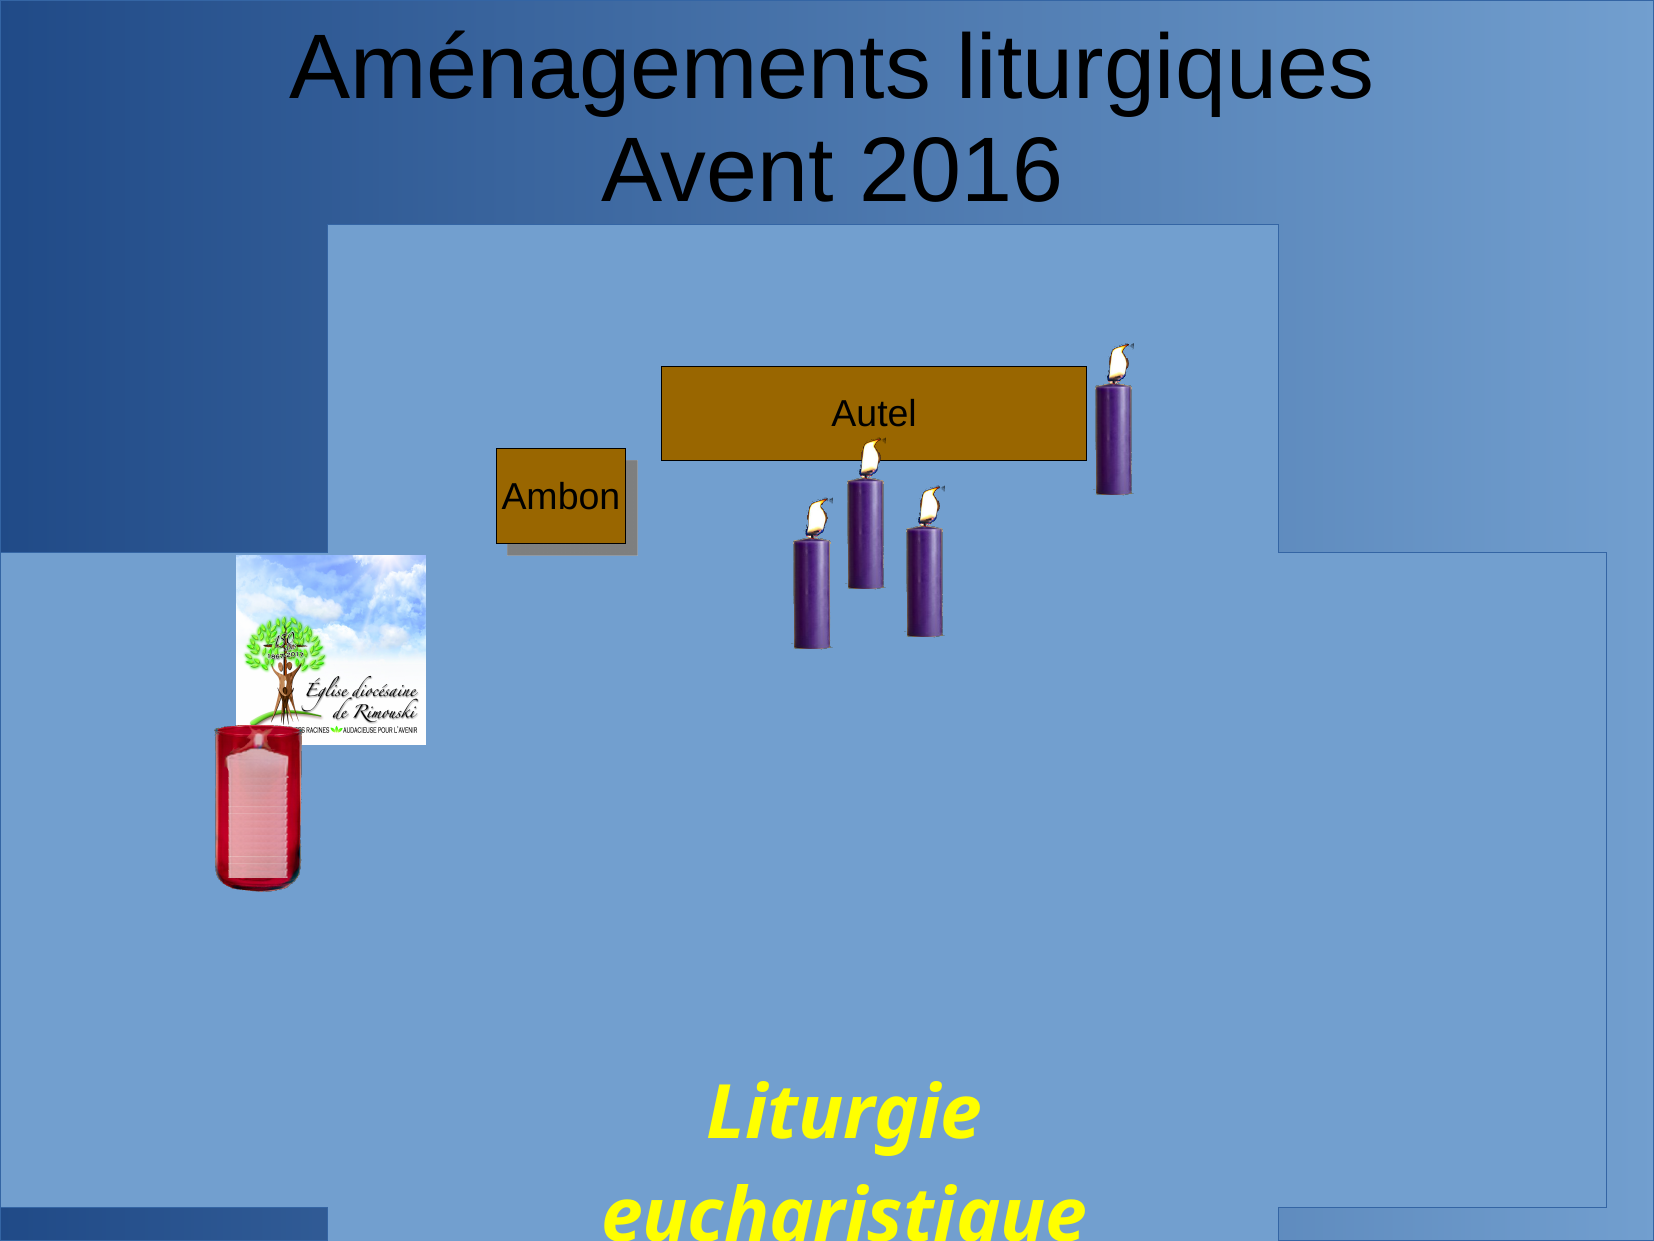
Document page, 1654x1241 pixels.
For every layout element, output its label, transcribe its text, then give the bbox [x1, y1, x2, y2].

picture [791, 496, 833, 651]
picture [904, 484, 945, 639]
text_box Liturgie eucharistique Semaine 4 – 18 déc. [472, 1051, 1217, 1241]
picture [1093, 341, 1134, 497]
picture [212, 555, 426, 893]
text_box [0, 225, 1607, 1241]
title Aménagements liturgiques Avent 2016 [181, 11, 1484, 225]
text_box Ambon [496, 448, 626, 544]
text_box Autel [661, 366, 1087, 461]
picture [845, 436, 886, 592]
